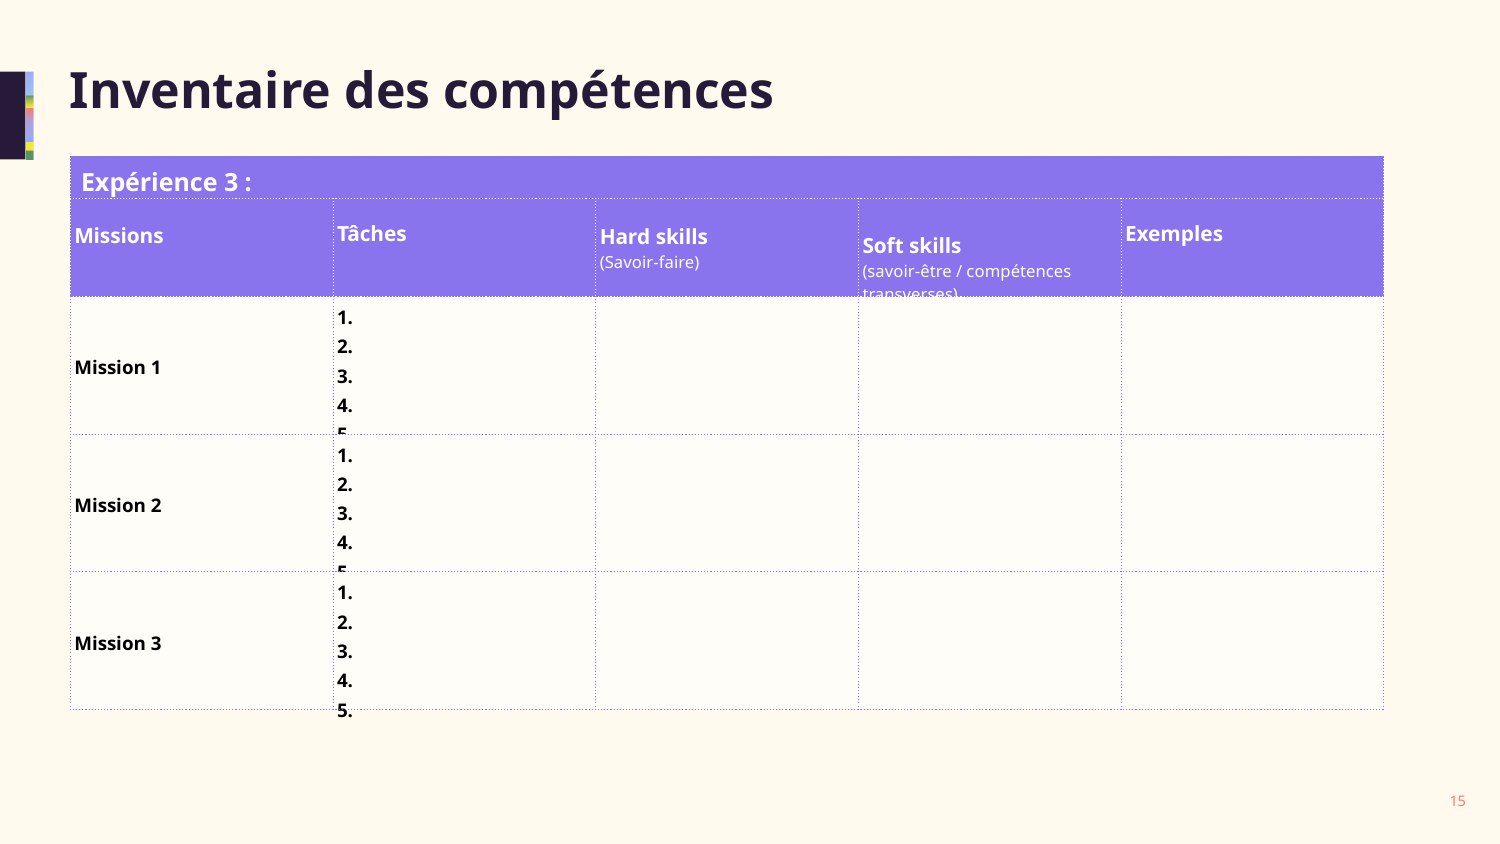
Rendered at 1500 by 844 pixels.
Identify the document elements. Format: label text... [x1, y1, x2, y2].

table_cell [858, 572, 1121, 710]
table_cell [858, 434, 1121, 572]
table_cell [858, 297, 1121, 434]
table_cell 1. 2. 3. 4. 5. [333, 434, 596, 572]
table_cell Missions [70, 198, 333, 297]
table_cell [596, 297, 858, 434]
table_cell Tâches [333, 198, 596, 297]
picture [15, 66, 44, 166]
table_cell Exemples [1121, 198, 1384, 297]
table_cell Mission 3 [70, 572, 333, 710]
slide_number <number> [1442, 556, 1474, 844]
table_cell Hard skills (Savoir-faire) [596, 198, 858, 297]
title Inventaire des compétences [70, 70, 1418, 227]
table_cell [1121, 572, 1384, 710]
table_cell Soft skills (savoir-être / compétences transverses) [858, 198, 1121, 297]
table_cell Mission 2 [70, 434, 333, 572]
table_cell 1. 2. 3. 4. 5. [333, 297, 596, 434]
table_cell [596, 434, 858, 572]
table_header Expérience 3 : [70, 156, 1384, 198]
table_cell 1. 2. 3. 4. 5. [333, 572, 596, 710]
table_cell [1121, 297, 1384, 434]
table_cell Mission 1 [70, 297, 333, 434]
table_cell [1121, 434, 1384, 572]
table_cell [596, 572, 858, 710]
